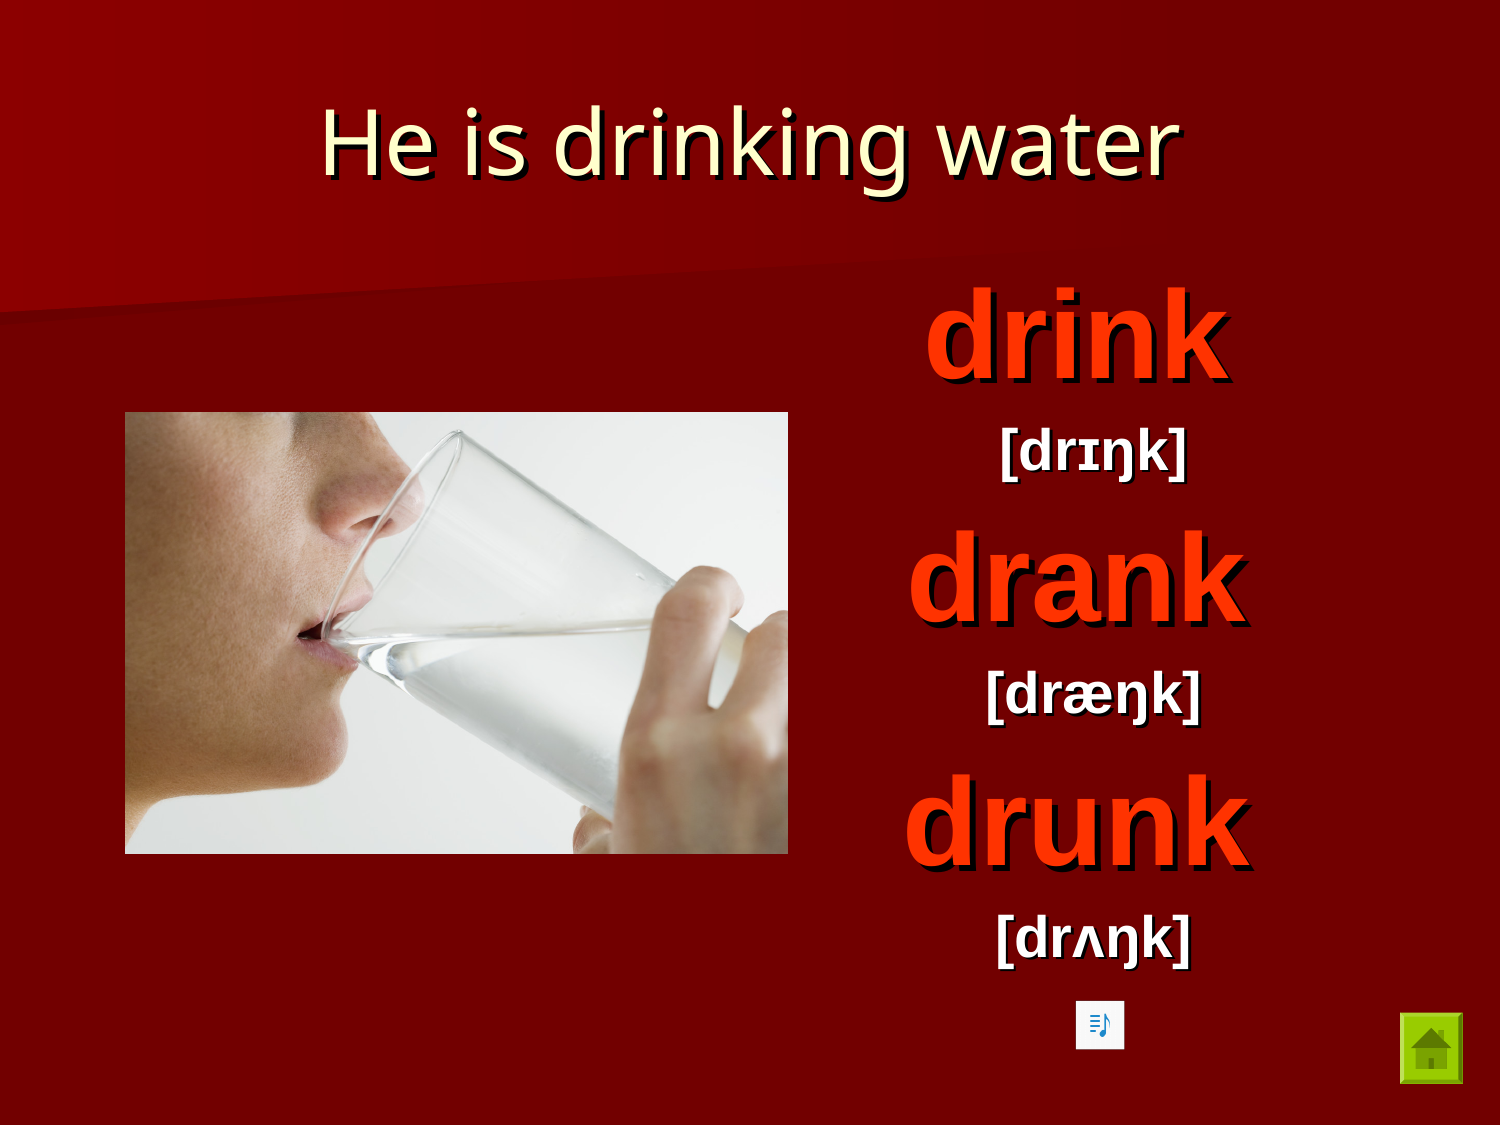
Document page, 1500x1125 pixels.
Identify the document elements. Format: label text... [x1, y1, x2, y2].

text_box [1401, 1012, 1463, 1084]
text_box [1074, 999, 1126, 1051]
list drink [drɪŋk] drank [dræŋk] drunk [drʌŋk] [762, 262, 1426, 1000]
title He is drinking water [75, 45, 1426, 233]
picture [125, 412, 788, 854]
